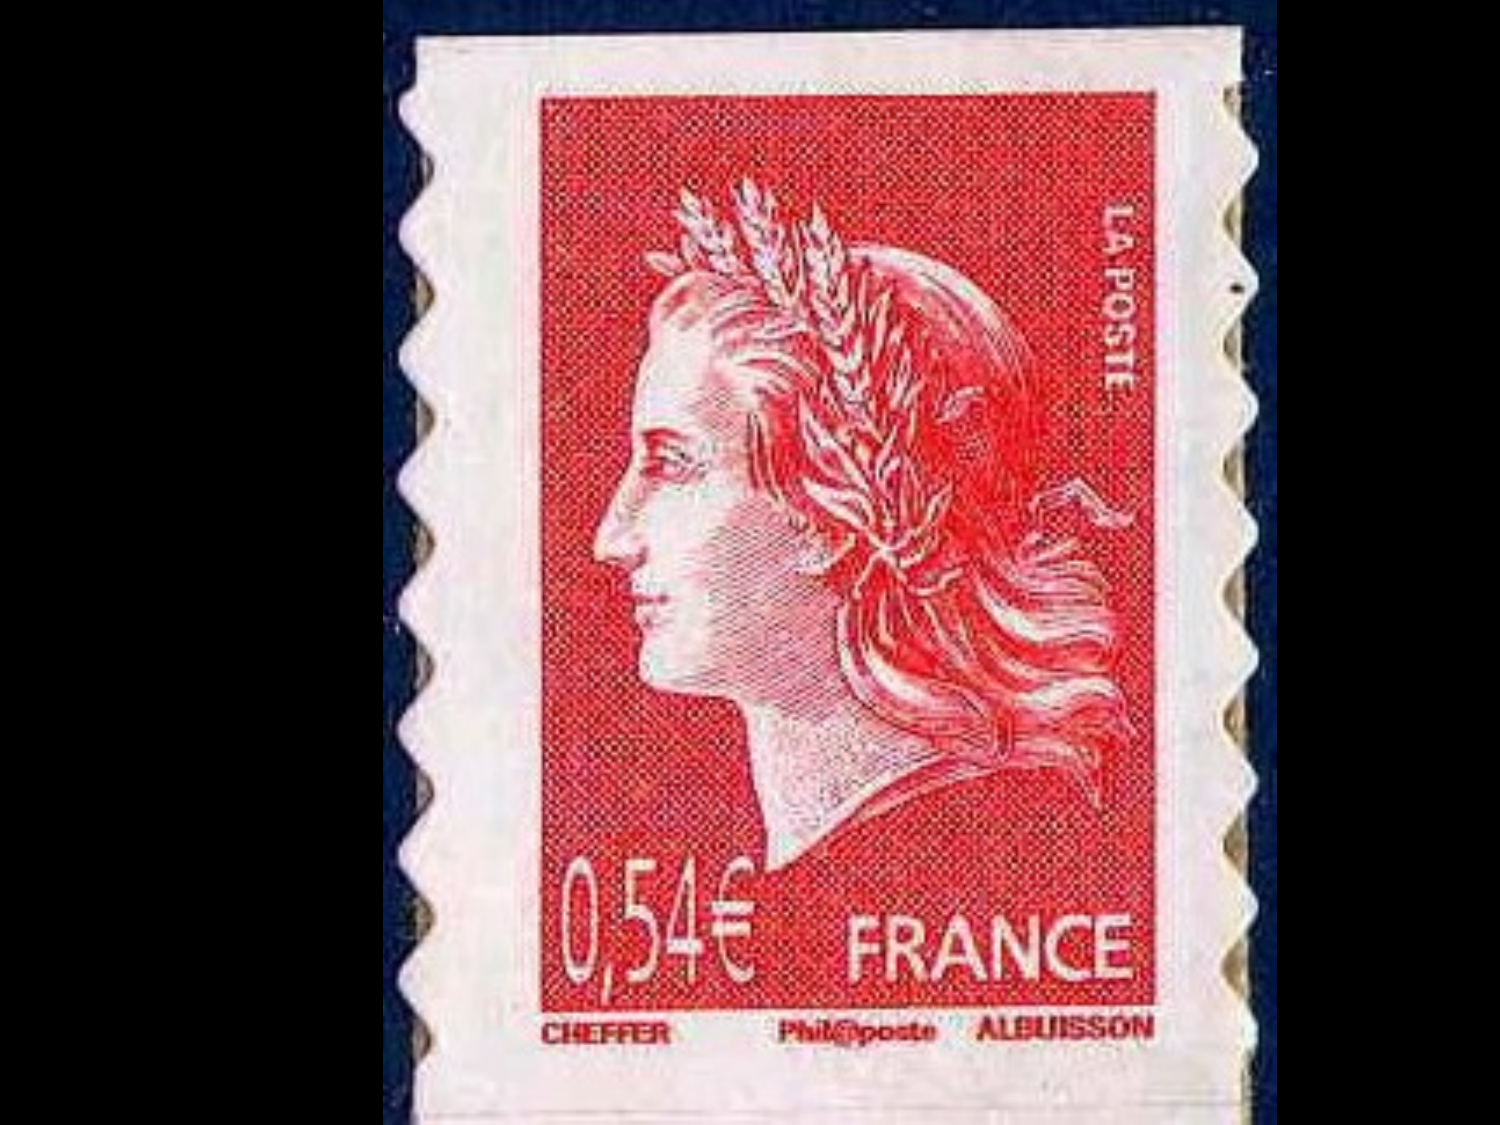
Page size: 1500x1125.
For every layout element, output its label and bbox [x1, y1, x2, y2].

picture [383, 0, 1277, 1125]
